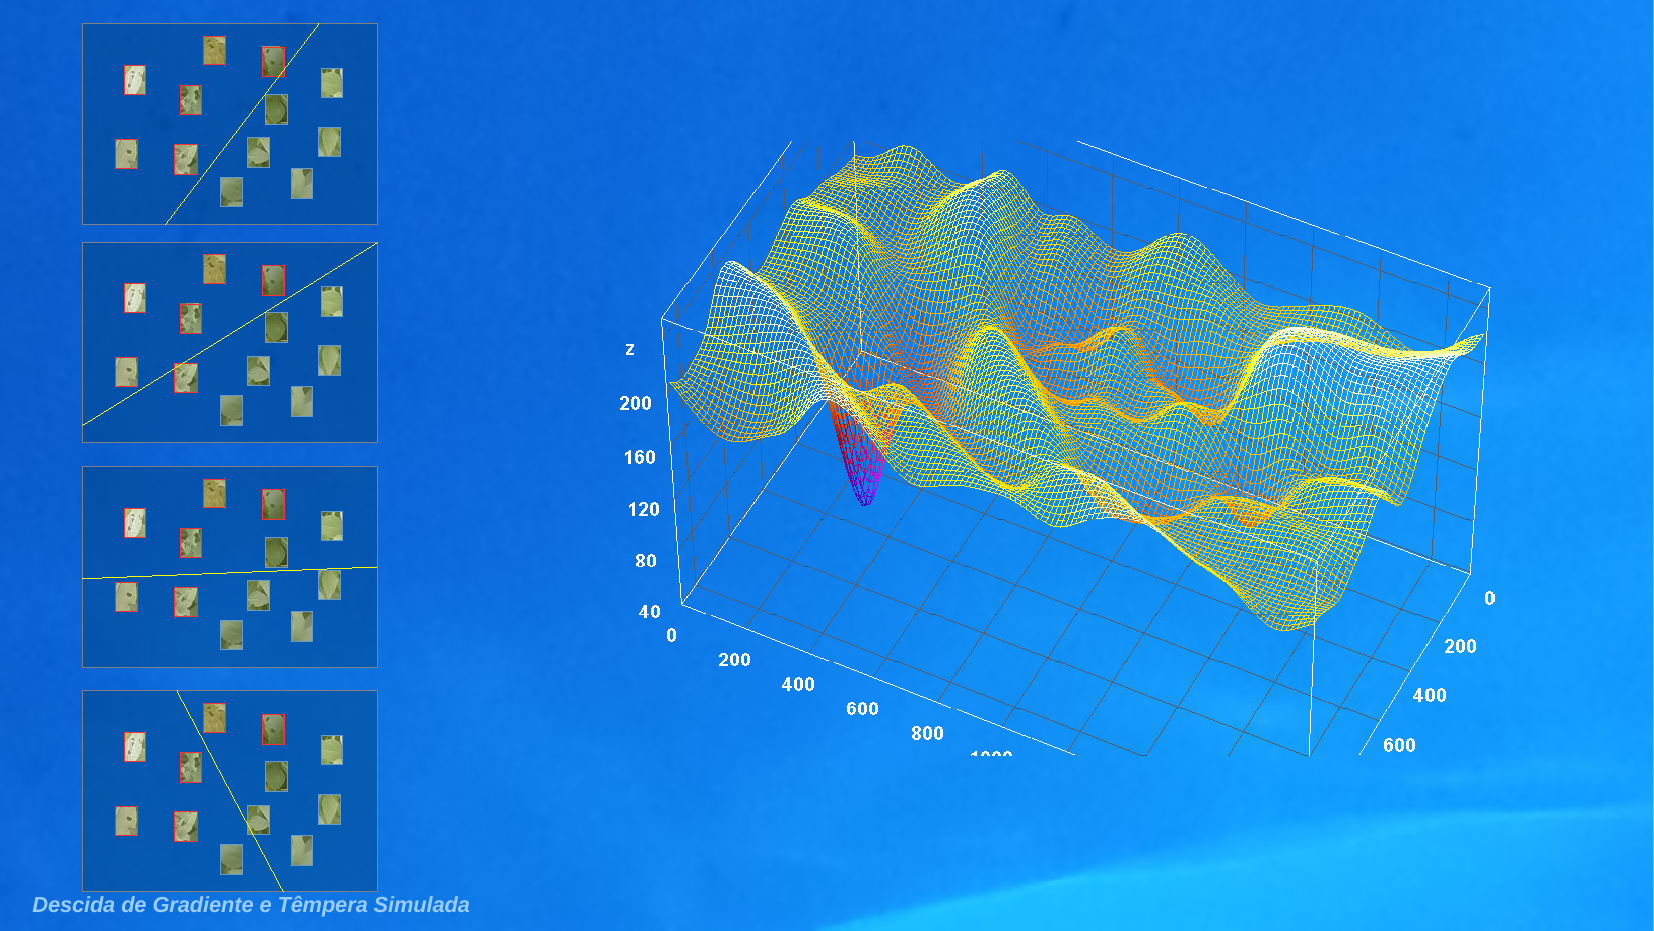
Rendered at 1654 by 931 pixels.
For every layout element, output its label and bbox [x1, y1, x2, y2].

text_box [82, 466, 378, 668]
text_box [82, 23, 378, 225]
picture [0, 0, 1654, 931]
text_box [82, 242, 378, 443]
text_box [82, 690, 378, 892]
